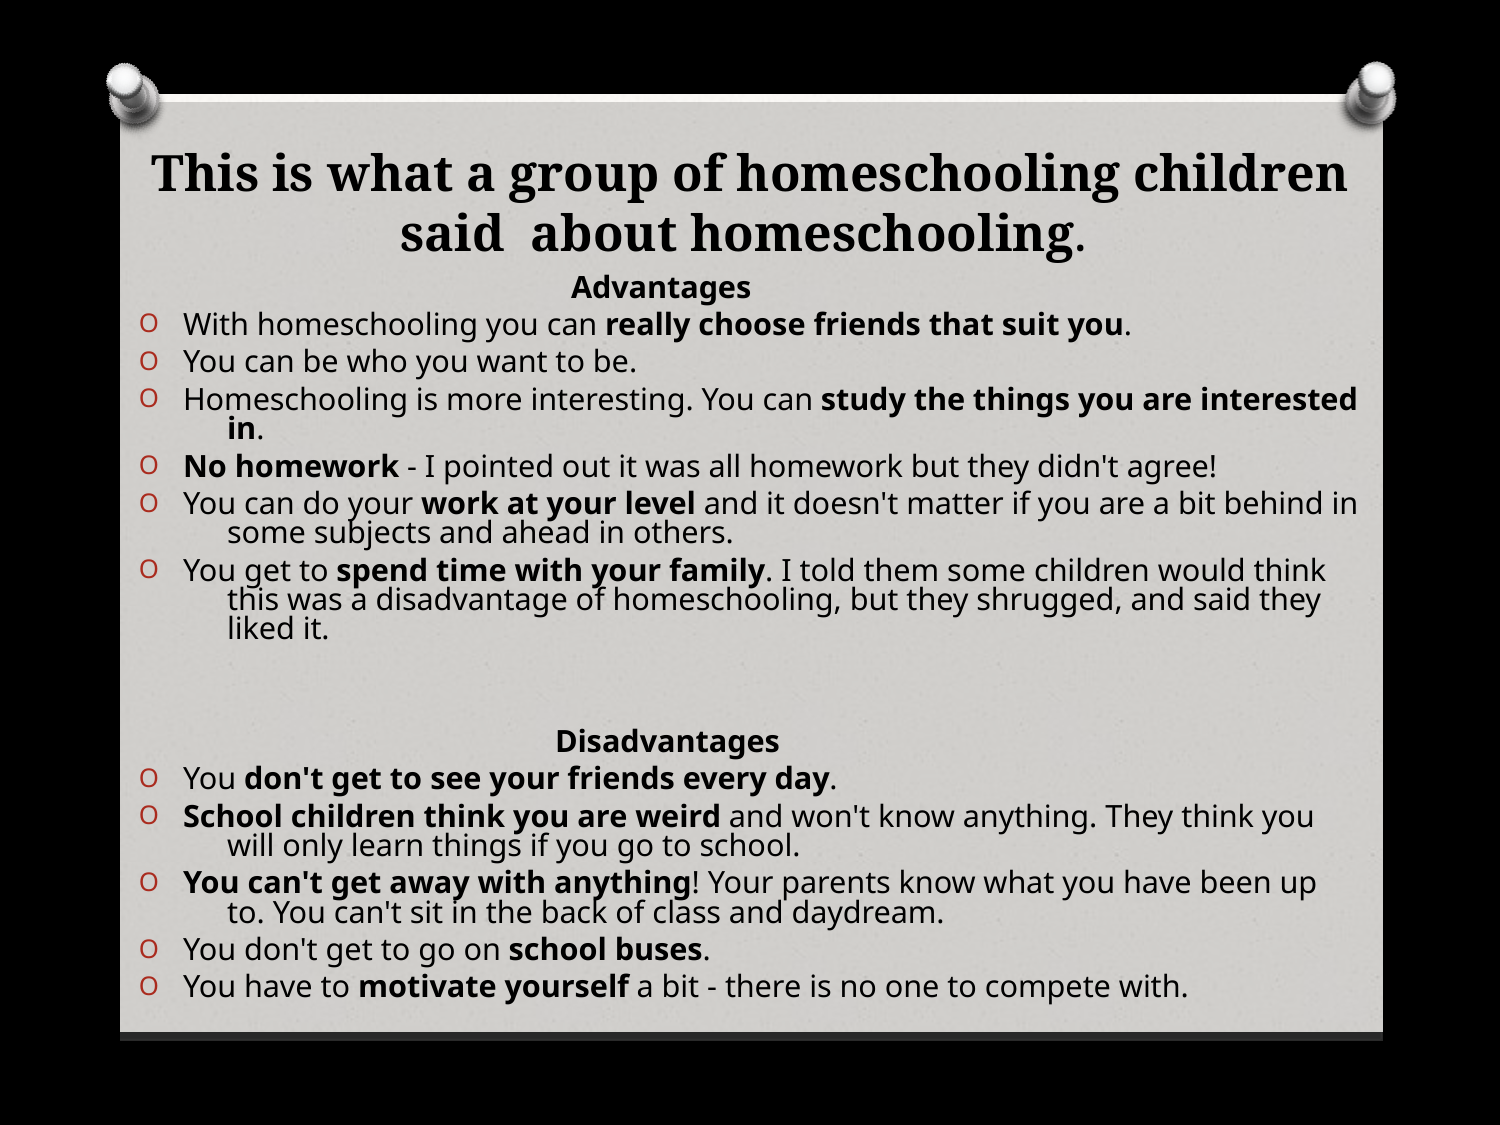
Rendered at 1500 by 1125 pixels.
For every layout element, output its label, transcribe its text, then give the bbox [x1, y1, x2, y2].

list Advantages With homeschooling you can really choose friends that suit you. You can be who you want to be. Homeschooling is more interesting. You can study the things you are interested in. No homework - I pointed out it was all homework but they didn't agree! You can do your work at your level and it doesn't matter if you are a bit behind in some subjects and ahead in others. You get to spend time with your family. I told them some children would think this was a disadvantage of homeschooling, but they shrugged, and said they liked it. Disadvantages You don't get to see your friends every day. School children think you are weird and won't know anything. They think you will only learn things if you go to school. You can't get away with anything! Your parents know what you have been up to. You can't sit in the back of class and daydream. You don't get to go on school buses. You have to motivate yourself a bit - there is no one to compete with. [123, 267, 1377, 1012]
title This is what a group of homeschooling children said about homeschooling. [123, 134, 1377, 256]
